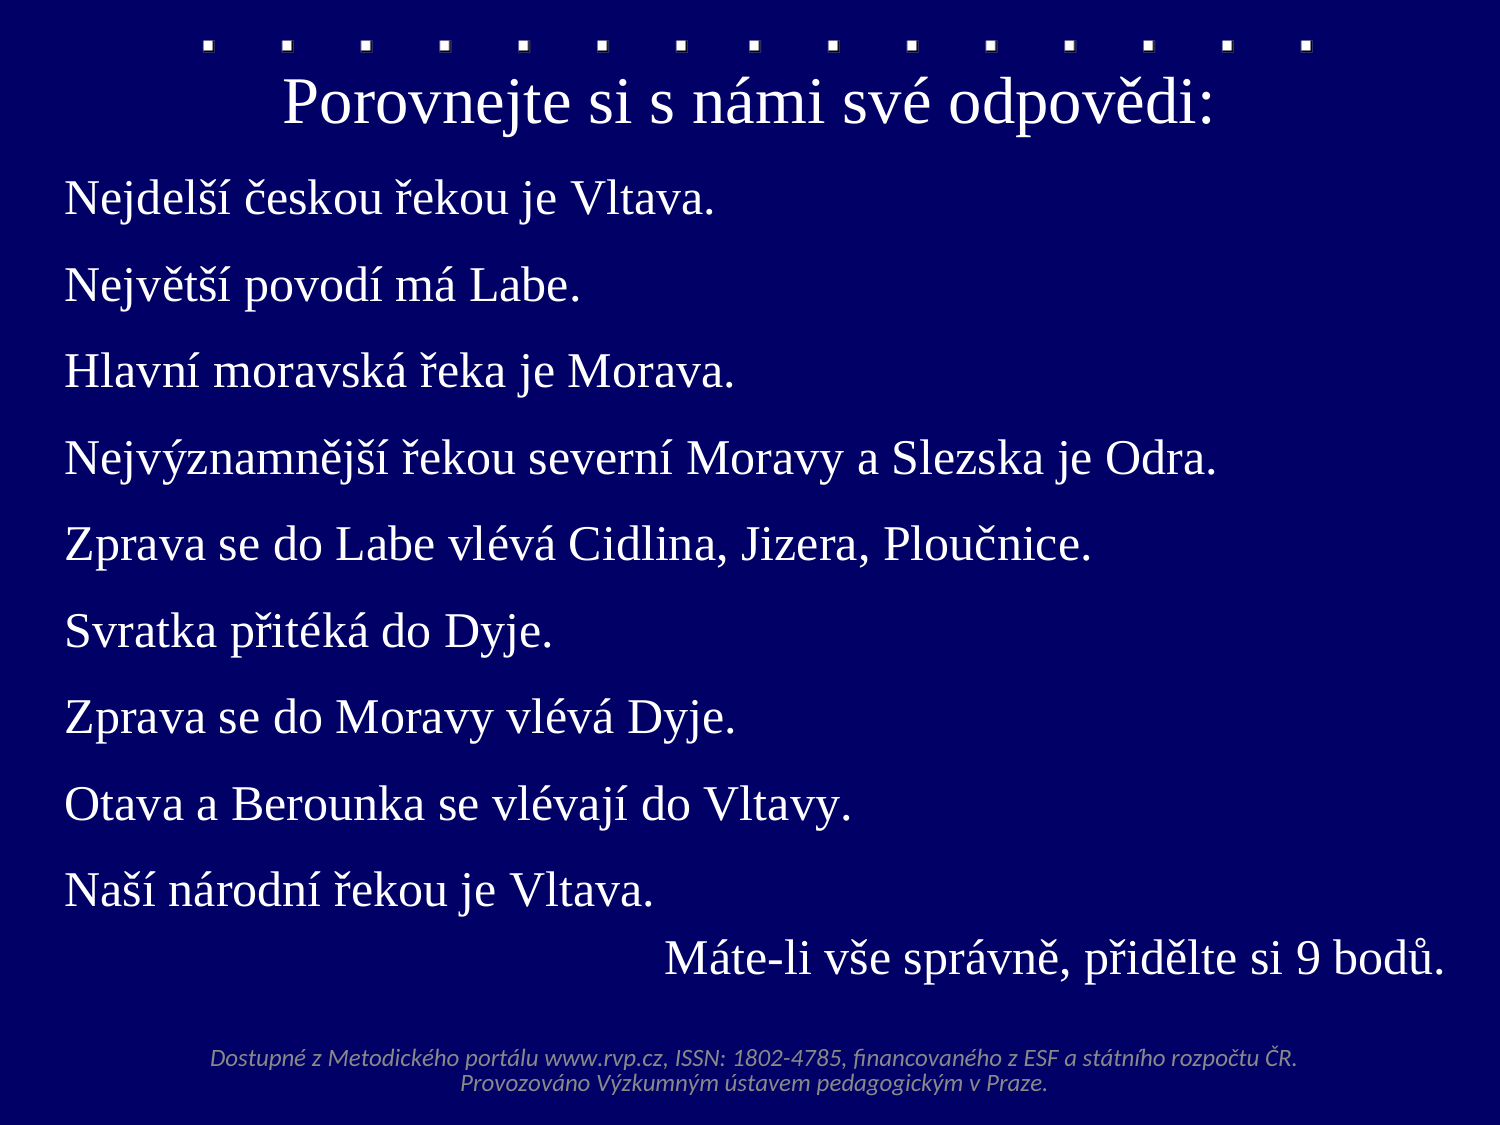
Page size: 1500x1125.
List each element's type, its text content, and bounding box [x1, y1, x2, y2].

text_box Nejdelší českou řekou je Vltava. Největší povodí má Labe. Hlavní moravská řeka je Morava. Nejvýznamnější řekou severní Moravy a Slezska je Odra. Zprava se do Labe vlévá Cidlina, Jizera, Ploučnice. Svratka přitéká do Dyje. Zprava se do Moravy vlévá Dyje. Otava a Berounka se vlévají do Vltavy. Naší národní řekou je Vltava. Máte-li vše správně, přidělte si 9 bodů. [50, 162, 1463, 994]
picture [200, 37, 1326, 57]
list Porovnejte si s námi své odpovědi: [37, 62, 1463, 151]
